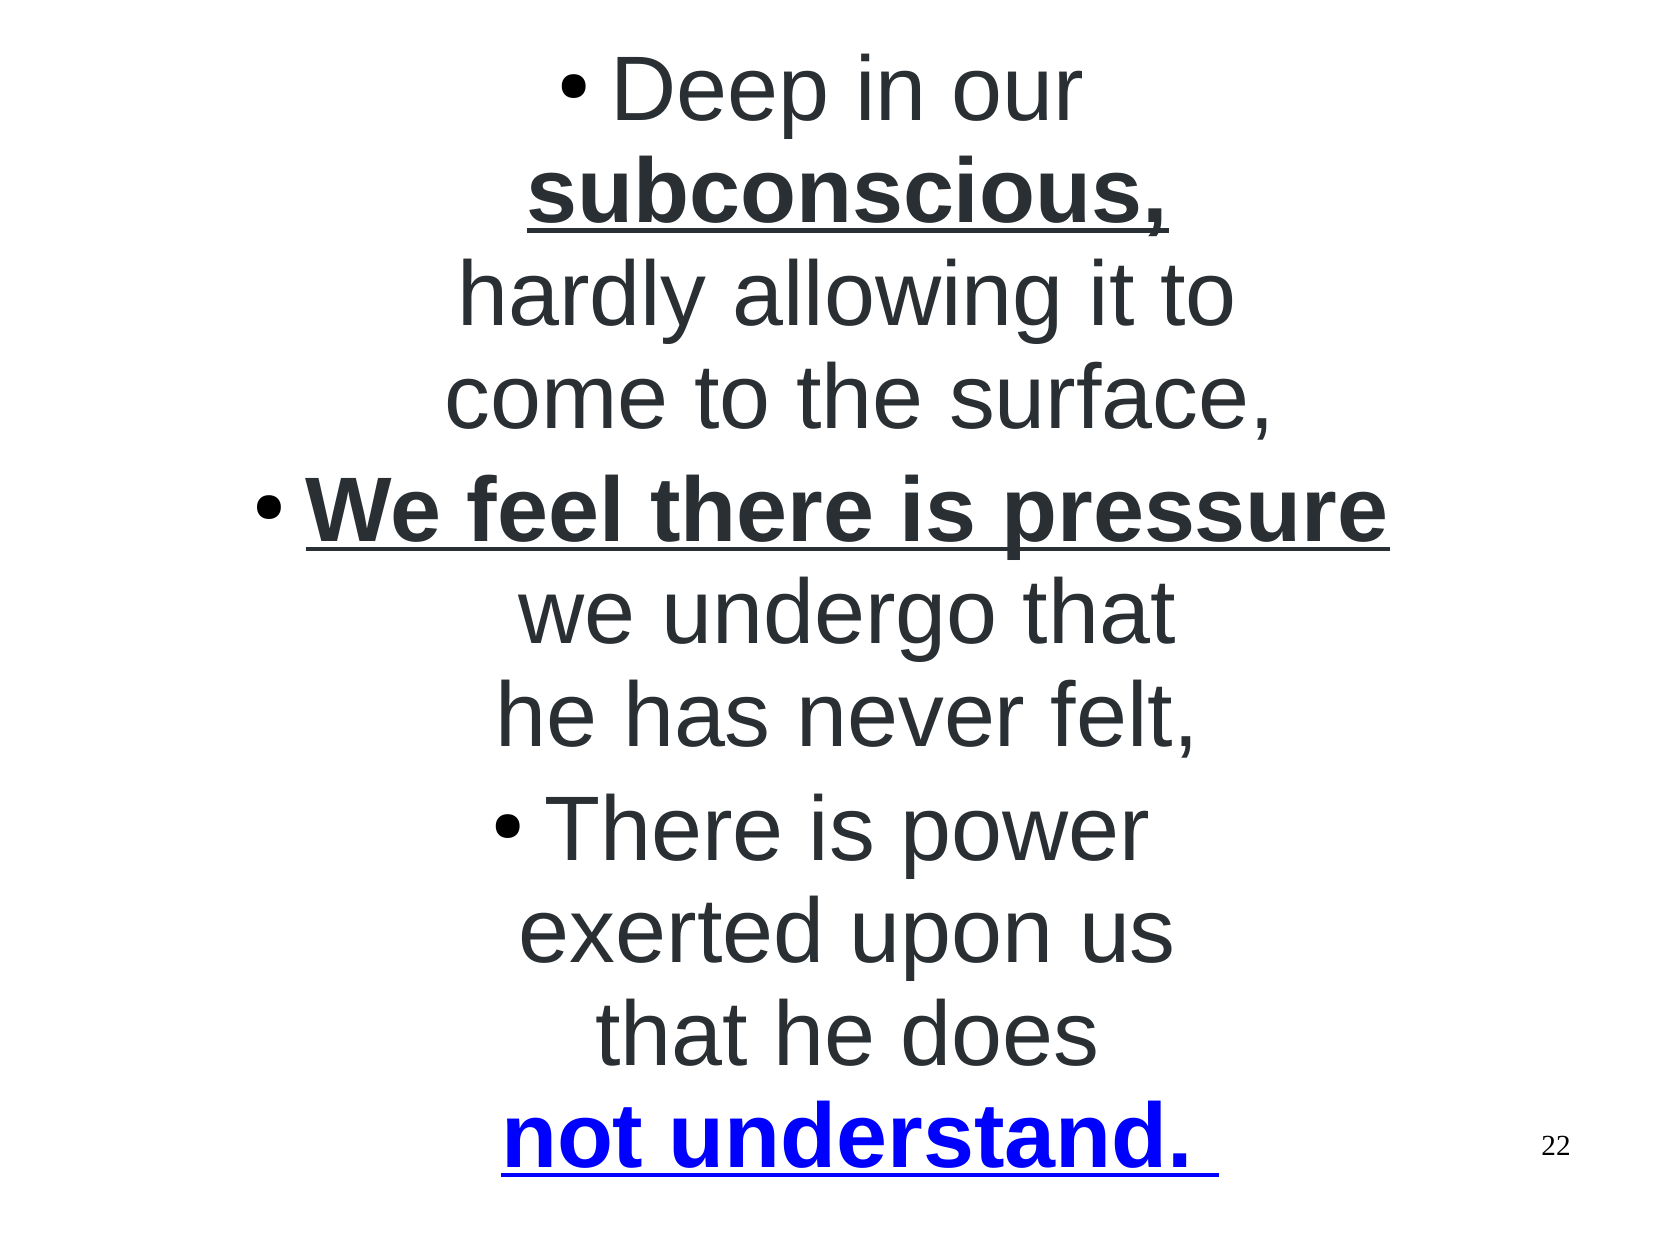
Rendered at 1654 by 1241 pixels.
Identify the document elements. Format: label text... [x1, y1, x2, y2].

list Deep in our subconscious, hardly allowing it to come to the surface, We feel there is pressure we undergo that he has never felt, There is power exerted upon us that he does not understand. [37, 37, 1613, 1238]
